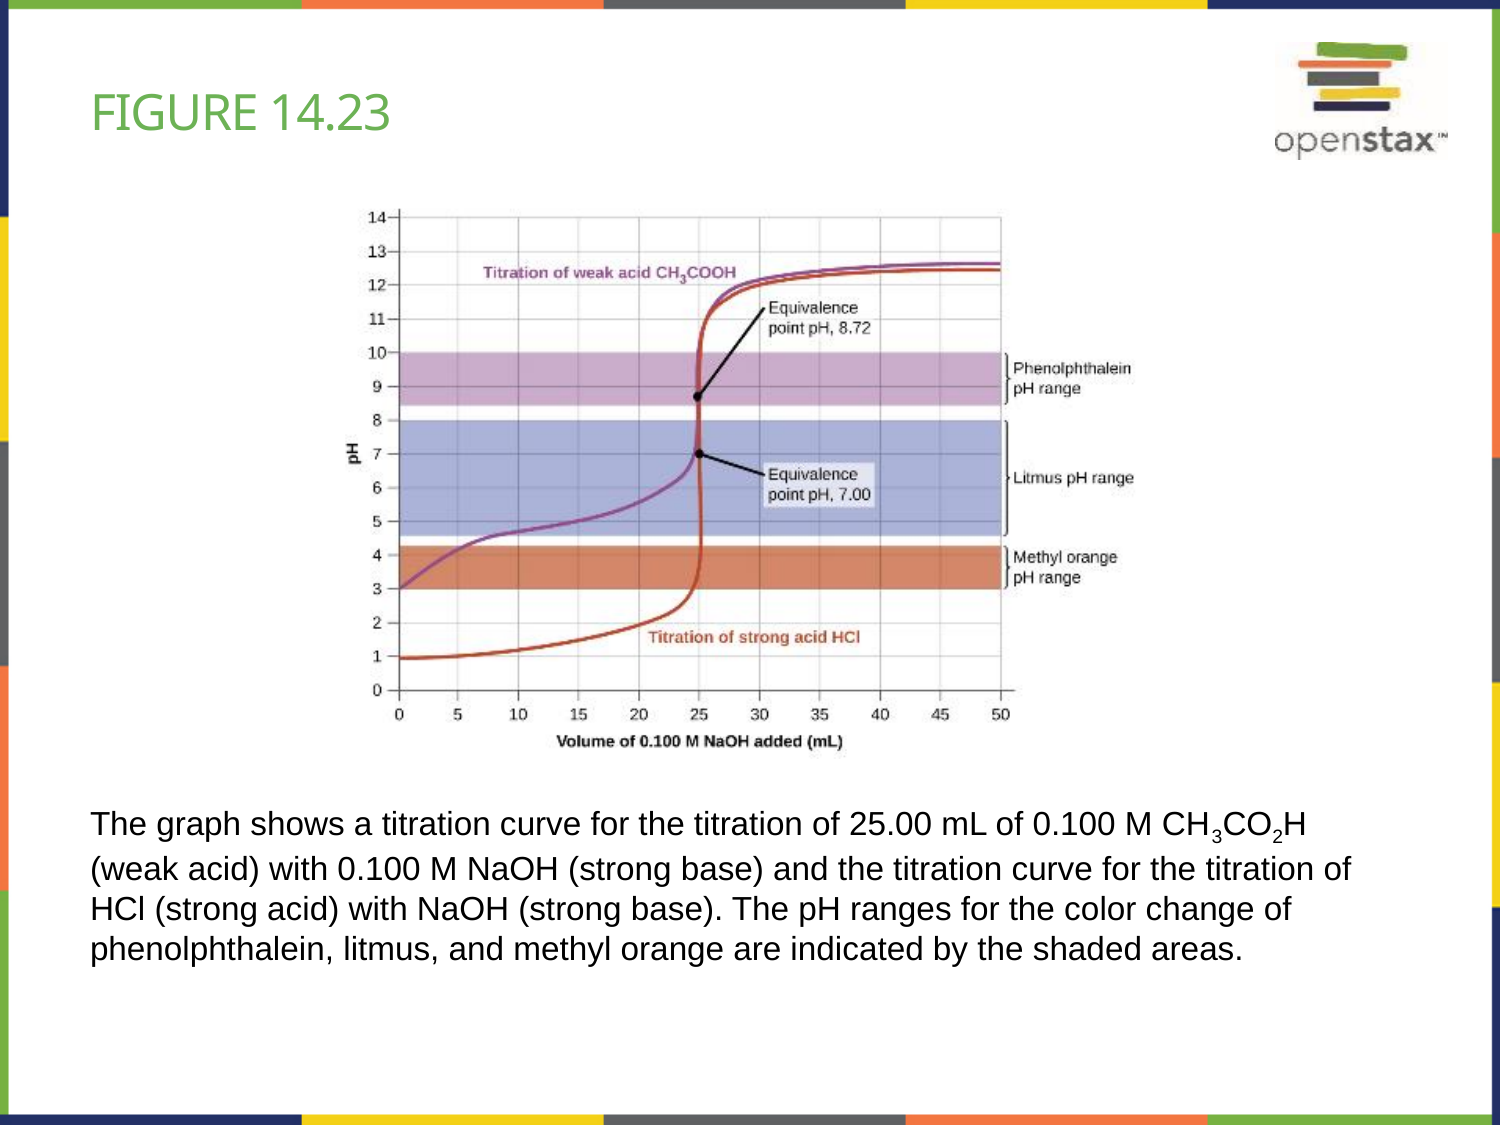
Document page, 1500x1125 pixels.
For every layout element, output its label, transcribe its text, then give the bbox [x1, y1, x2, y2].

list The graph shows a titration curve for the titration of 25.00 mL of 0.100 M CH3CO2H (weak acid) with 0.100 M NaOH (strong base) and the titration curve for the titration of HCl (strong acid) with NaOH (strong base). The pH ranges for the color change of phenolphthalein, litmus, and methyl orange are indicated by the shaded areas. [75, 794, 1398, 986]
picture [0, 0, 1500, 1125]
title Figure 14.23 [75, 39, 1398, 148]
